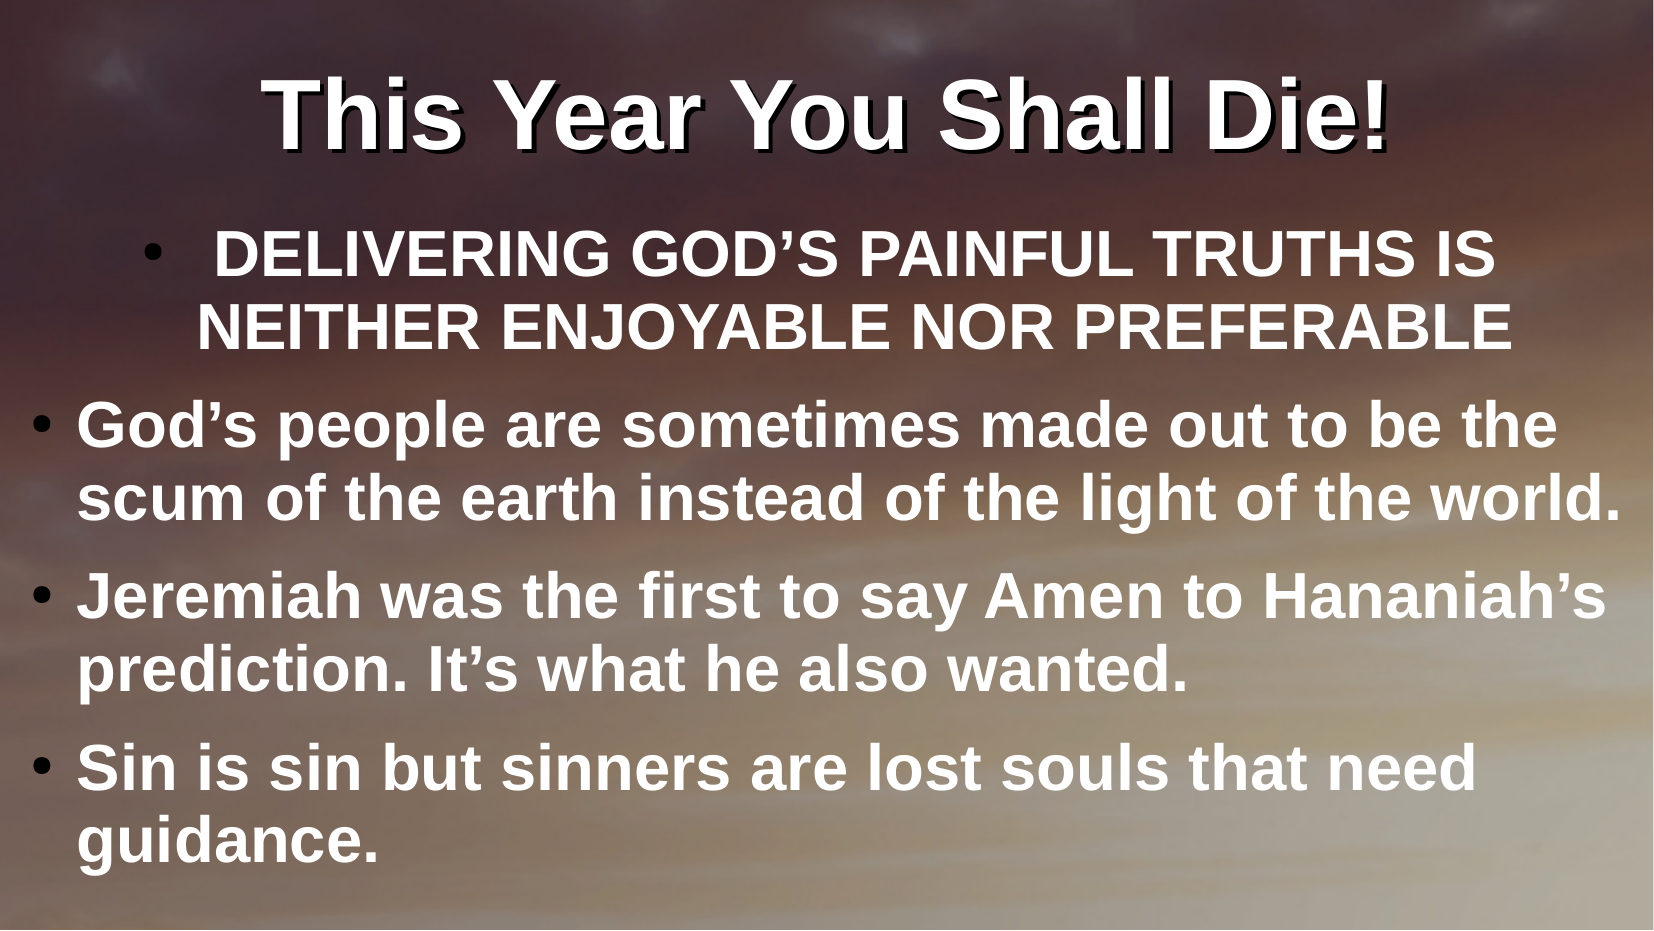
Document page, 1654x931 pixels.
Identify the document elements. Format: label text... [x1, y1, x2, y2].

title This Year You Shall Die! [82, 37, 1571, 193]
picture [0, 0, 1654, 931]
list DELIVERING GOD’S PAINFUL TRUTHS IS NEITHER ENJOYABLE NOR PREFERABLE God’s people are sometimes made out to be the scum of the earth instead of the light of the world. Jeremiah was the first to say Amen to Hananiah’s prediction. It’s what he also wanted. Sin is sin but sinners are lost souls that need guidance. [15, 217, 1636, 901]
